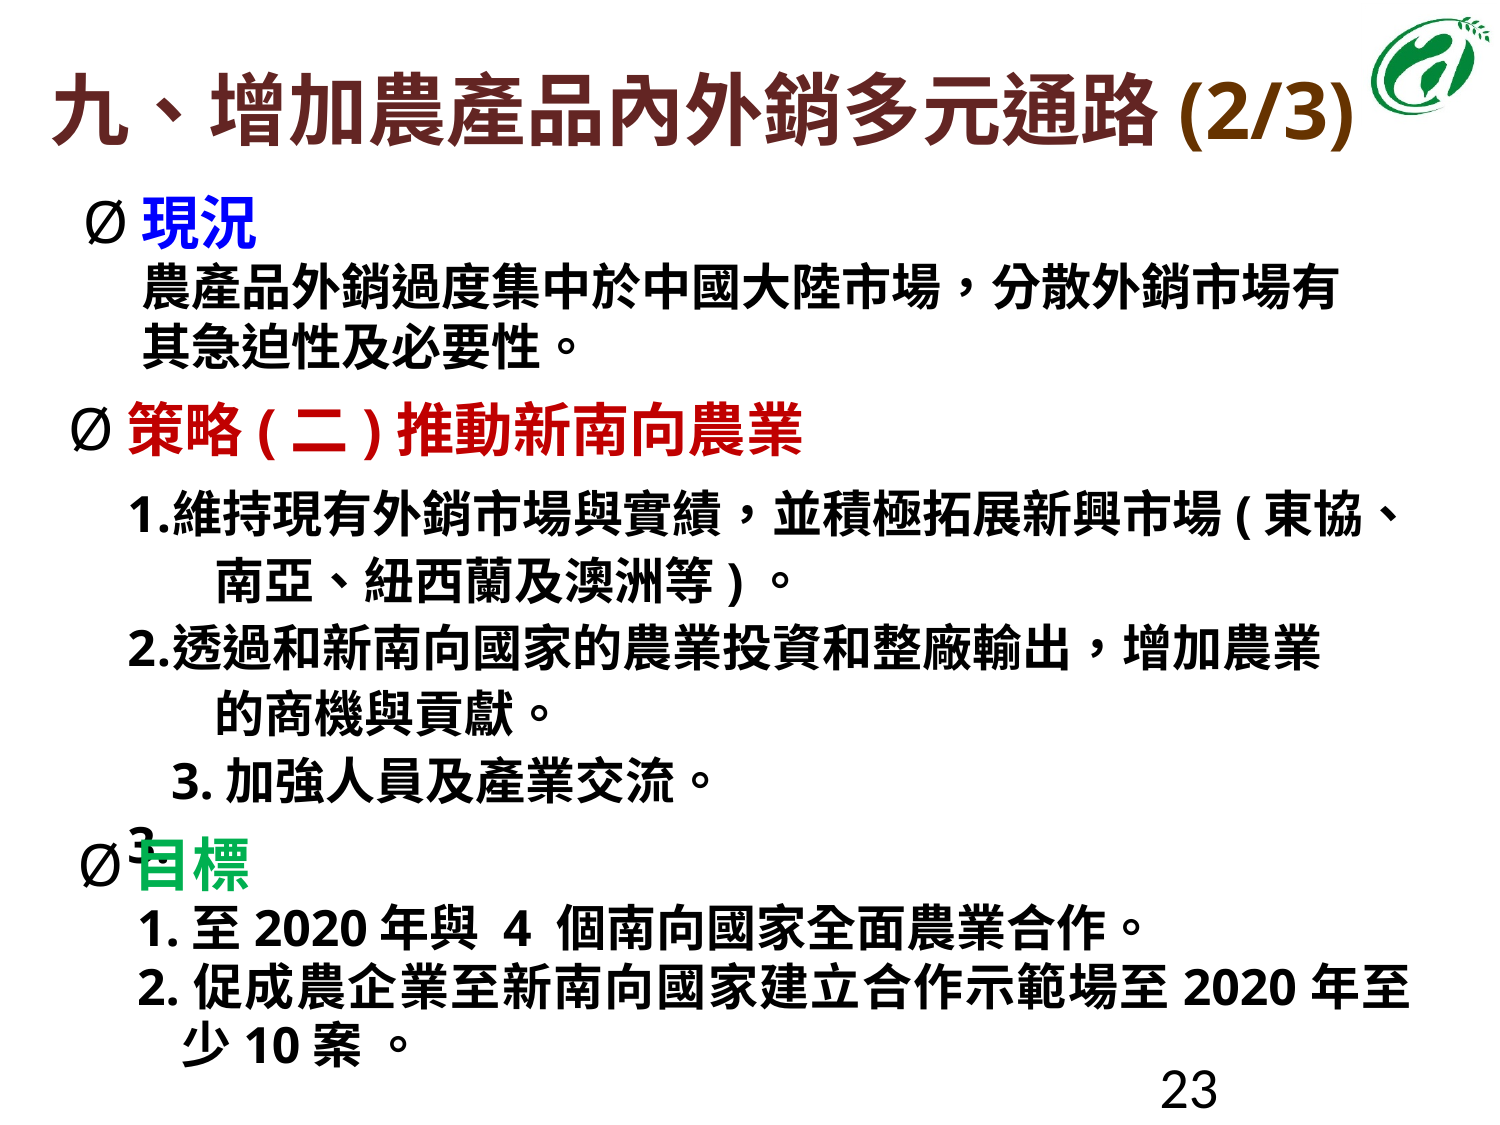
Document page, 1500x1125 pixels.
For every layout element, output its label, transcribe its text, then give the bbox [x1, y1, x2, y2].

text_box 目標 1.至2020年與 4 個南向國家全面農業合作。 2.促成農企業至新南向國家建立合作示範場至2020年至少10案 。 [62, 821, 1427, 879]
text_box 維持現有外銷市場與實績，並積極拓展新興市場(東協、南亞、紐西蘭及澳洲等)。 透過和新南向國家的農業投資和整廠輸出，增加農業的商機與貢獻。 3.加強人員及產業交流。 [243, 879, 1382, 886]
text_box [1144, 1042, 1495, 1103]
text_box 維持現有外銷市場與實績，並積極拓展新興市場(東協、南亞、紐西蘭及澳洲等)。 透過和新南向國家的農業投資和整廠輸出，增加農業的商機與貢獻。 3.加強人員及產業交流。 [112, 469, 1382, 821]
picture [1361, 3, 1497, 126]
text_box 九、增加農產品內外銷多元通路(2/3) [28, 37, 1379, 179]
text_box 策略(二)推動新南向農業 [53, 385, 950, 470]
text_box 現況 農產品外銷過度集中於中國大陸市場，分散外銷市場有其急迫性及必要性。 [68, 178, 1360, 384]
